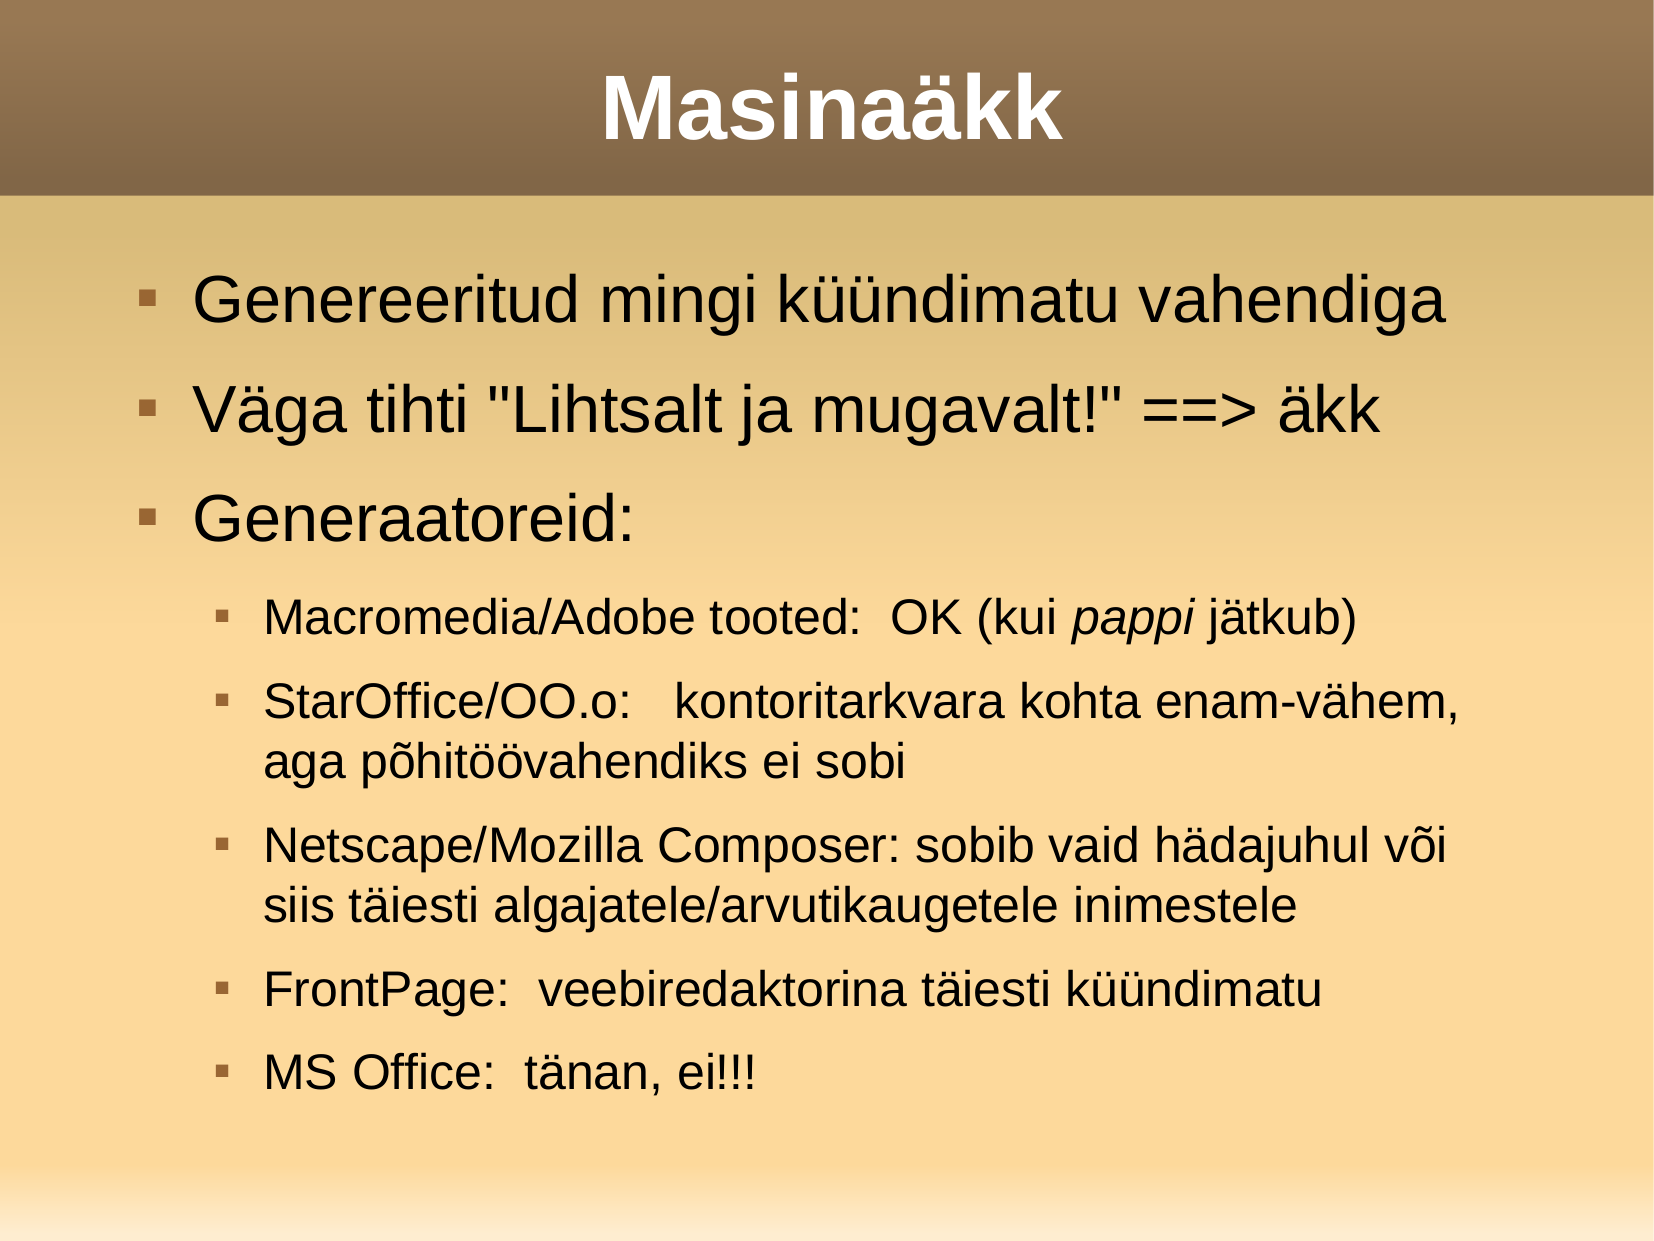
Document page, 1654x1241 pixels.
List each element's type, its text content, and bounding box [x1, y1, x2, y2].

picture [0, 0, 1654, 1241]
title Masinaäkk [126, 0, 1538, 215]
list Genereeritud mingi küündimatu vahendiga Väga tihti "Lihtsalt ja mugavalt!" ==> äkk Generaatoreid: Macromedia/Adobe tooted: OK (kui pappi jätkub) StarOffice/OO.o: kontoritarkvara kohta enam-vähem, aga põhitöövahendiks ei sobi Netscape/Mozilla Composer: sobib vaid hädajuhul või siis täiesti algajatele/arvutikaugetele inimestele FrontPage: veebiredaktorina täiesti küündimatu MS Office: tänan, ei!!! [121, 261, 1533, 1184]
